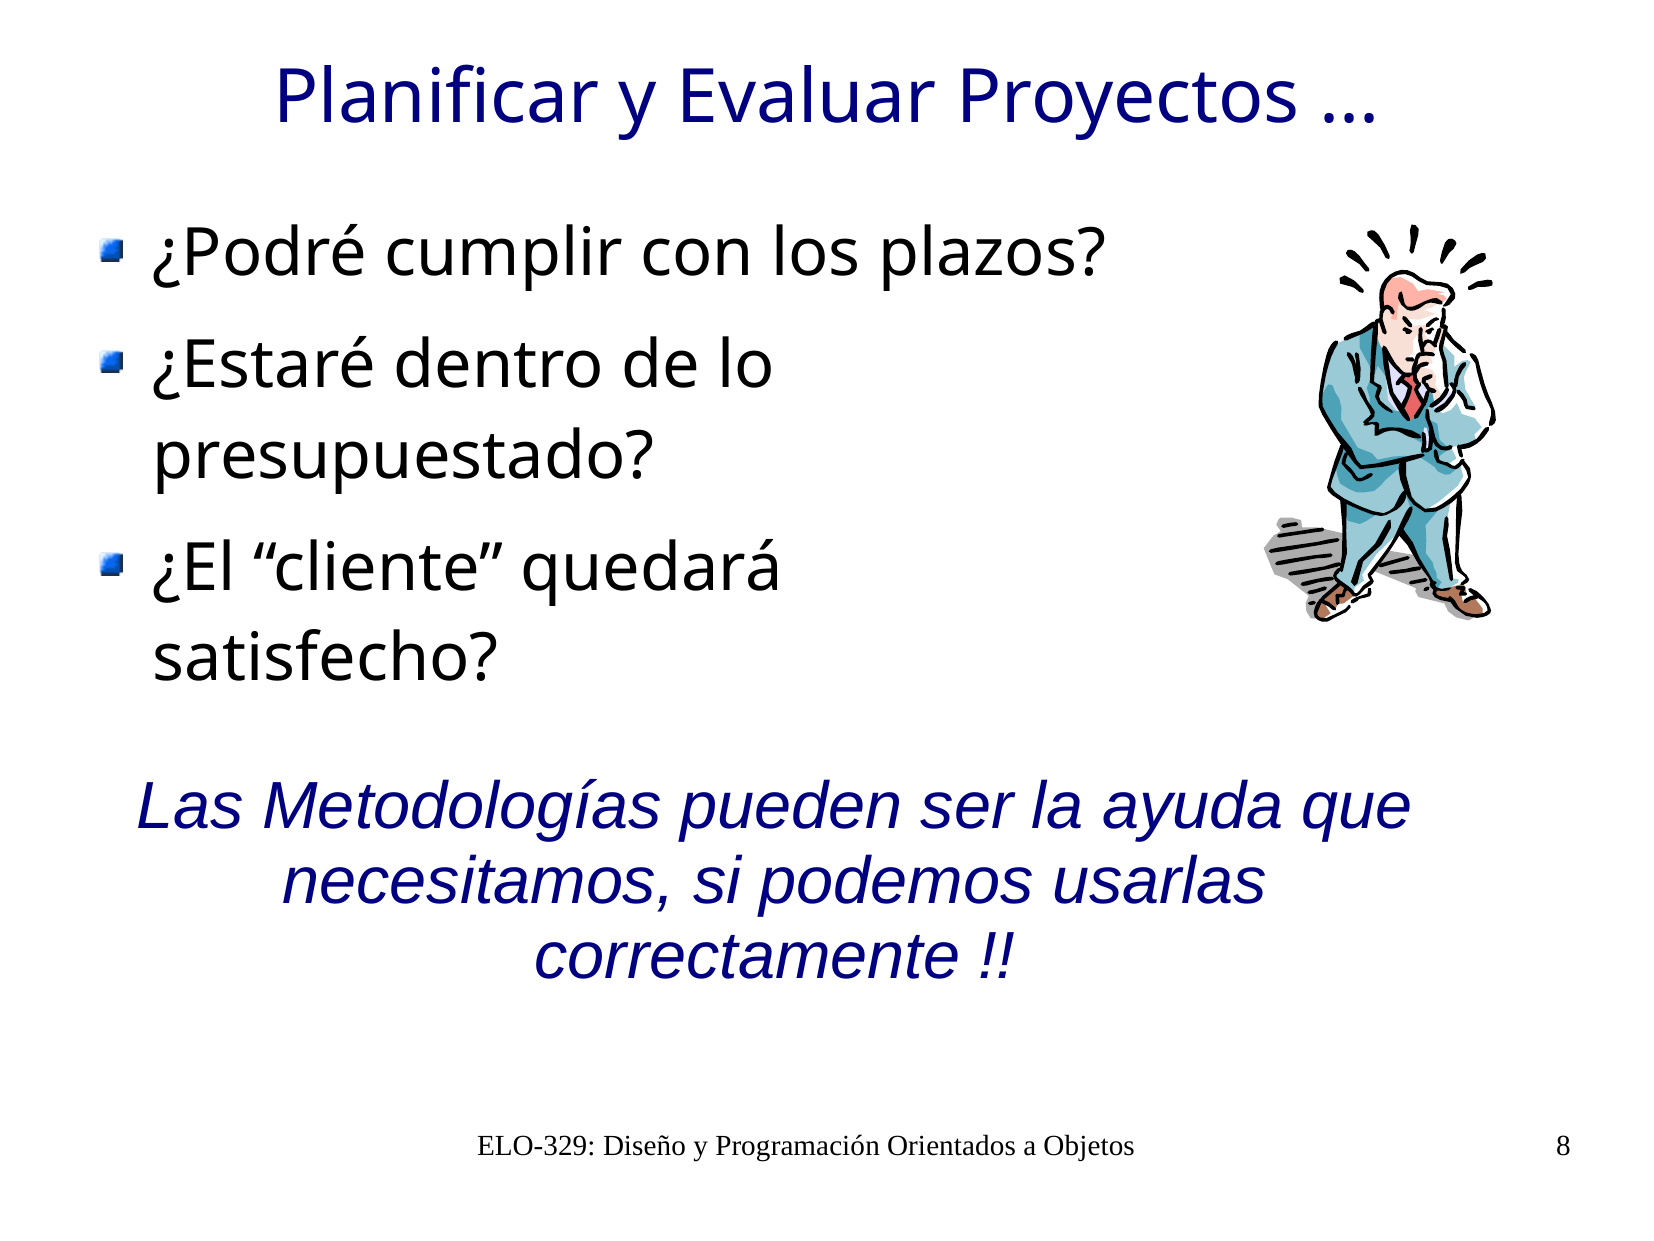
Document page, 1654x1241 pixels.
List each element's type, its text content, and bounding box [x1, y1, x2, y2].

list ¿Podré cumplir con los plazos? ¿Estaré dentro de lo presupuestado? ¿El “cliente” quedará satisfecho? [81, 204, 1140, 875]
title Planificar y Evaluar Proyectos ... [82, 50, 1571, 137]
text_box Las Metodologías pueden ser la ayuda que necesitamos, si podemos usarlas correctamente !! [90, 760, 1461, 1001]
picture [1263, 221, 1500, 626]
